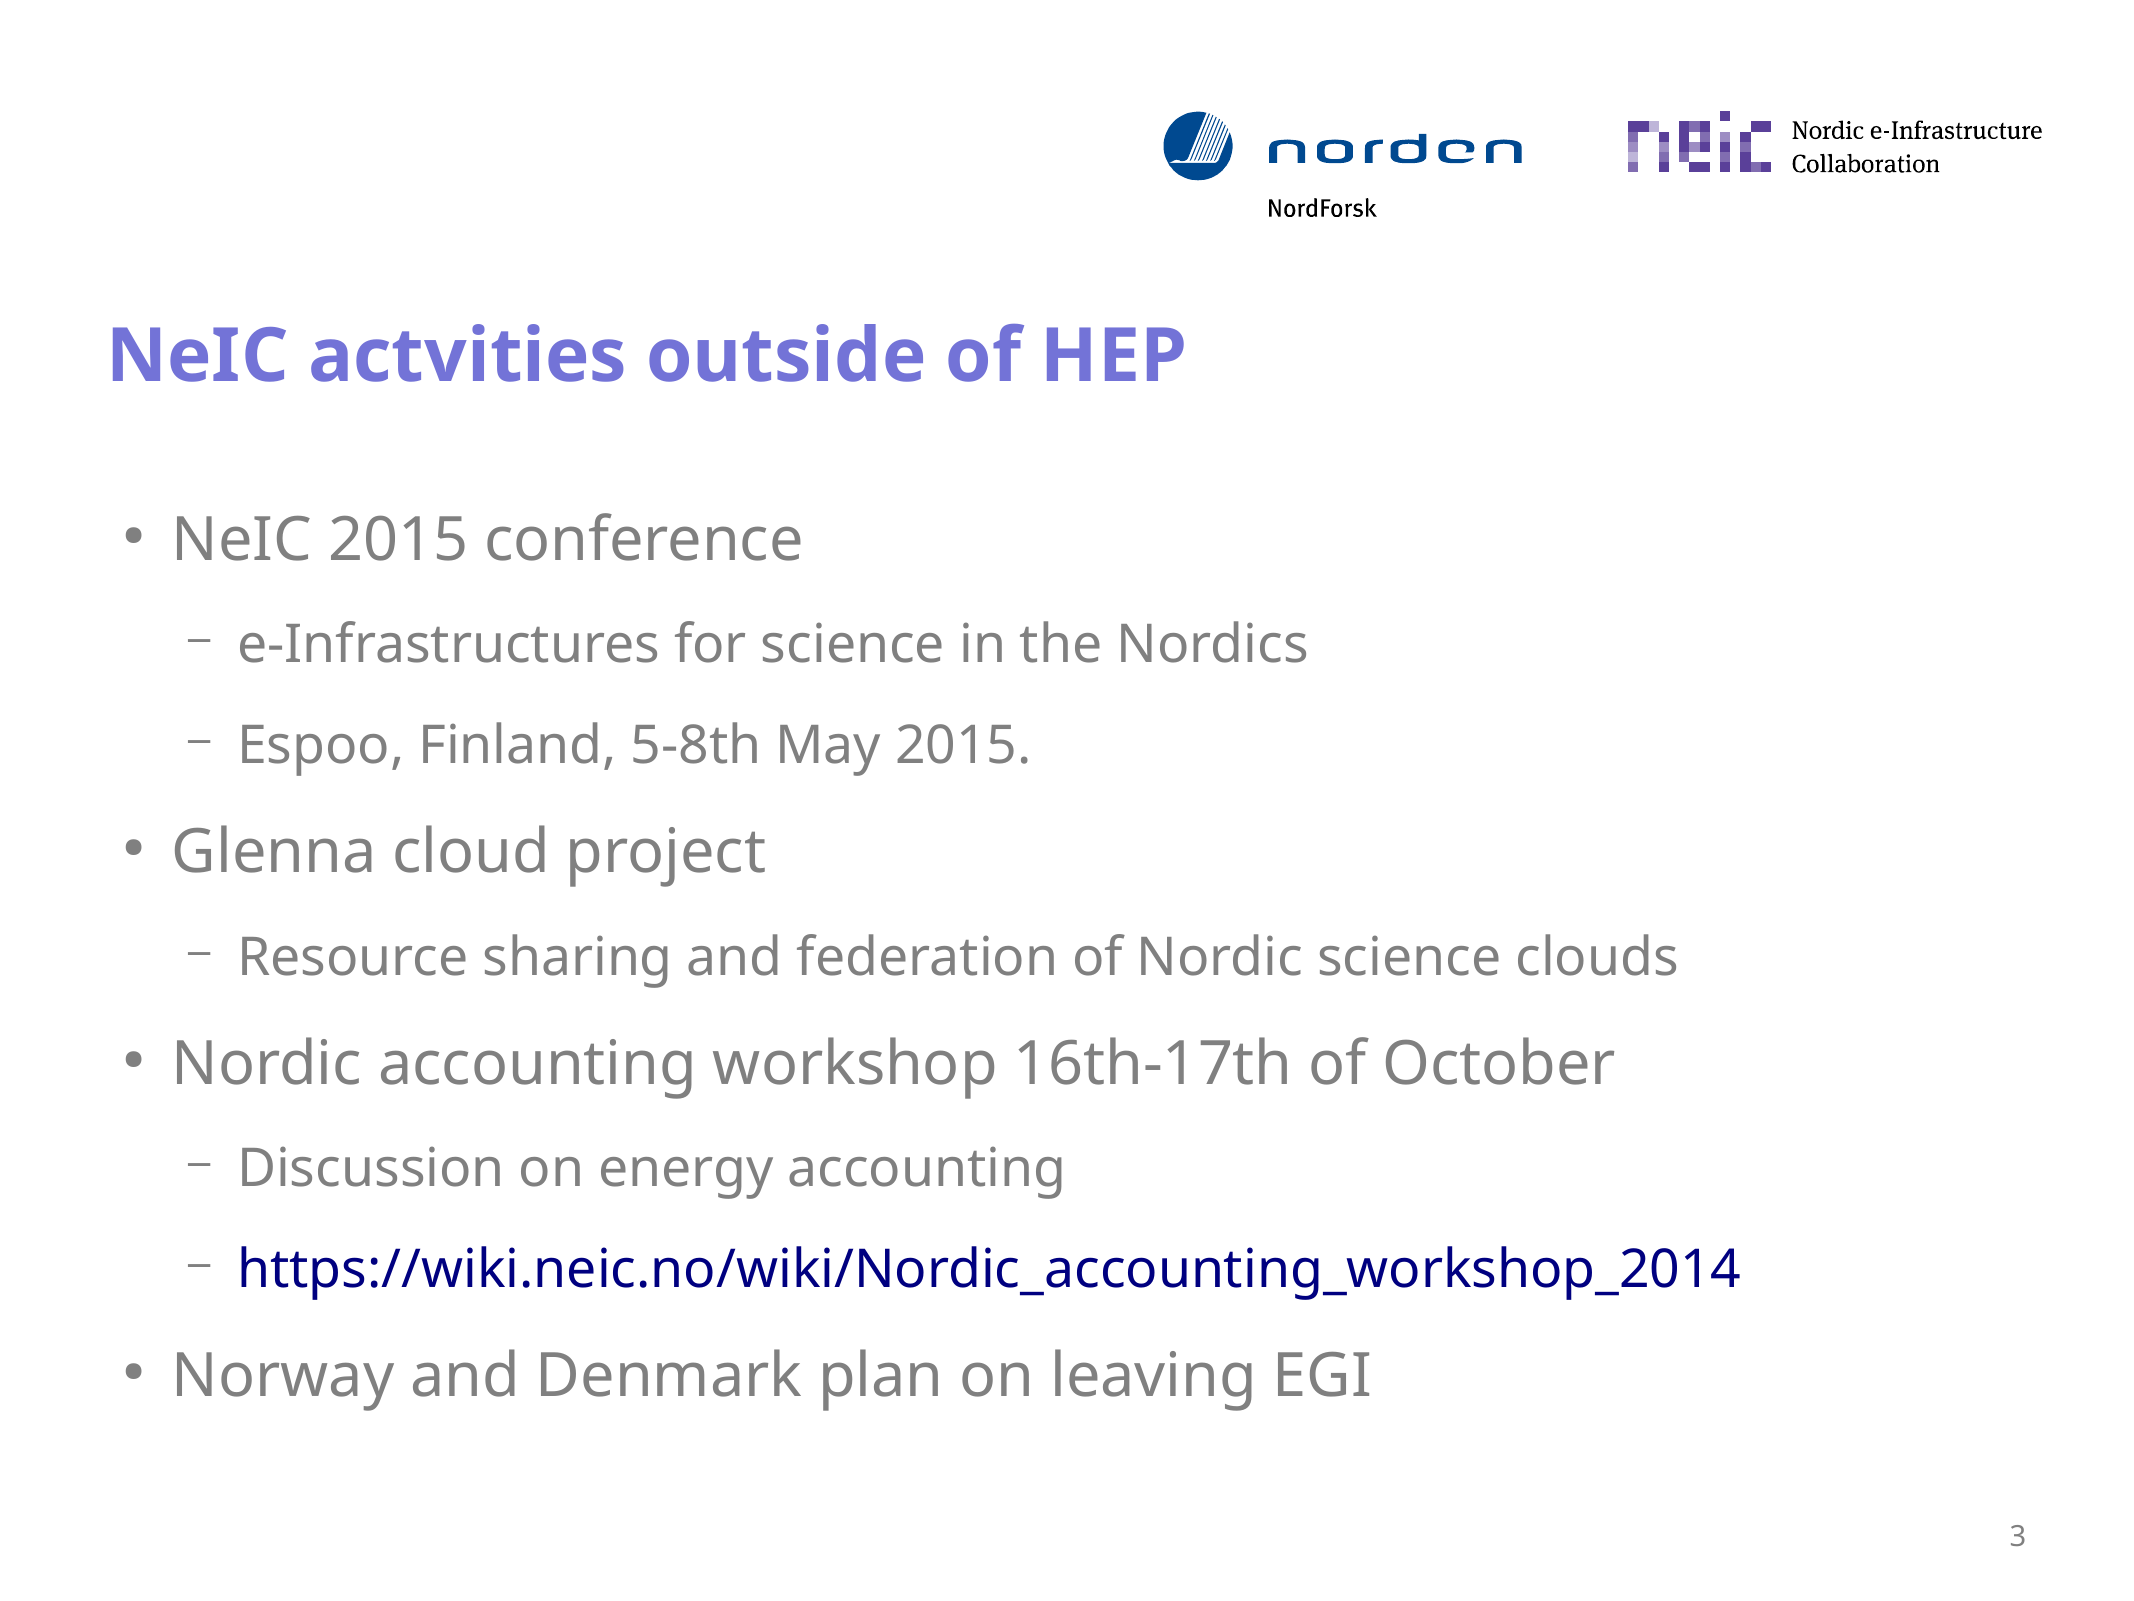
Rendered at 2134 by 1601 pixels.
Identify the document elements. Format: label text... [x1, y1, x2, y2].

list NeIC 2015 conference e-Infrastructures for science in the Nordics Espoo, Finland, 5-8th May 2015. Glenna cloud project Resource sharing and federation of Nordic science clouds Nordic accounting workshop 16th-17th of October Discussion on energy accounting https://wiki.neic.no/wiki/Nordic_accounting_workshop_2014 Norway and Denmark plan on leaving EGI [106, 495, 2027, 1424]
title NeIC actvities outside of HEP [106, 262, 2027, 444]
